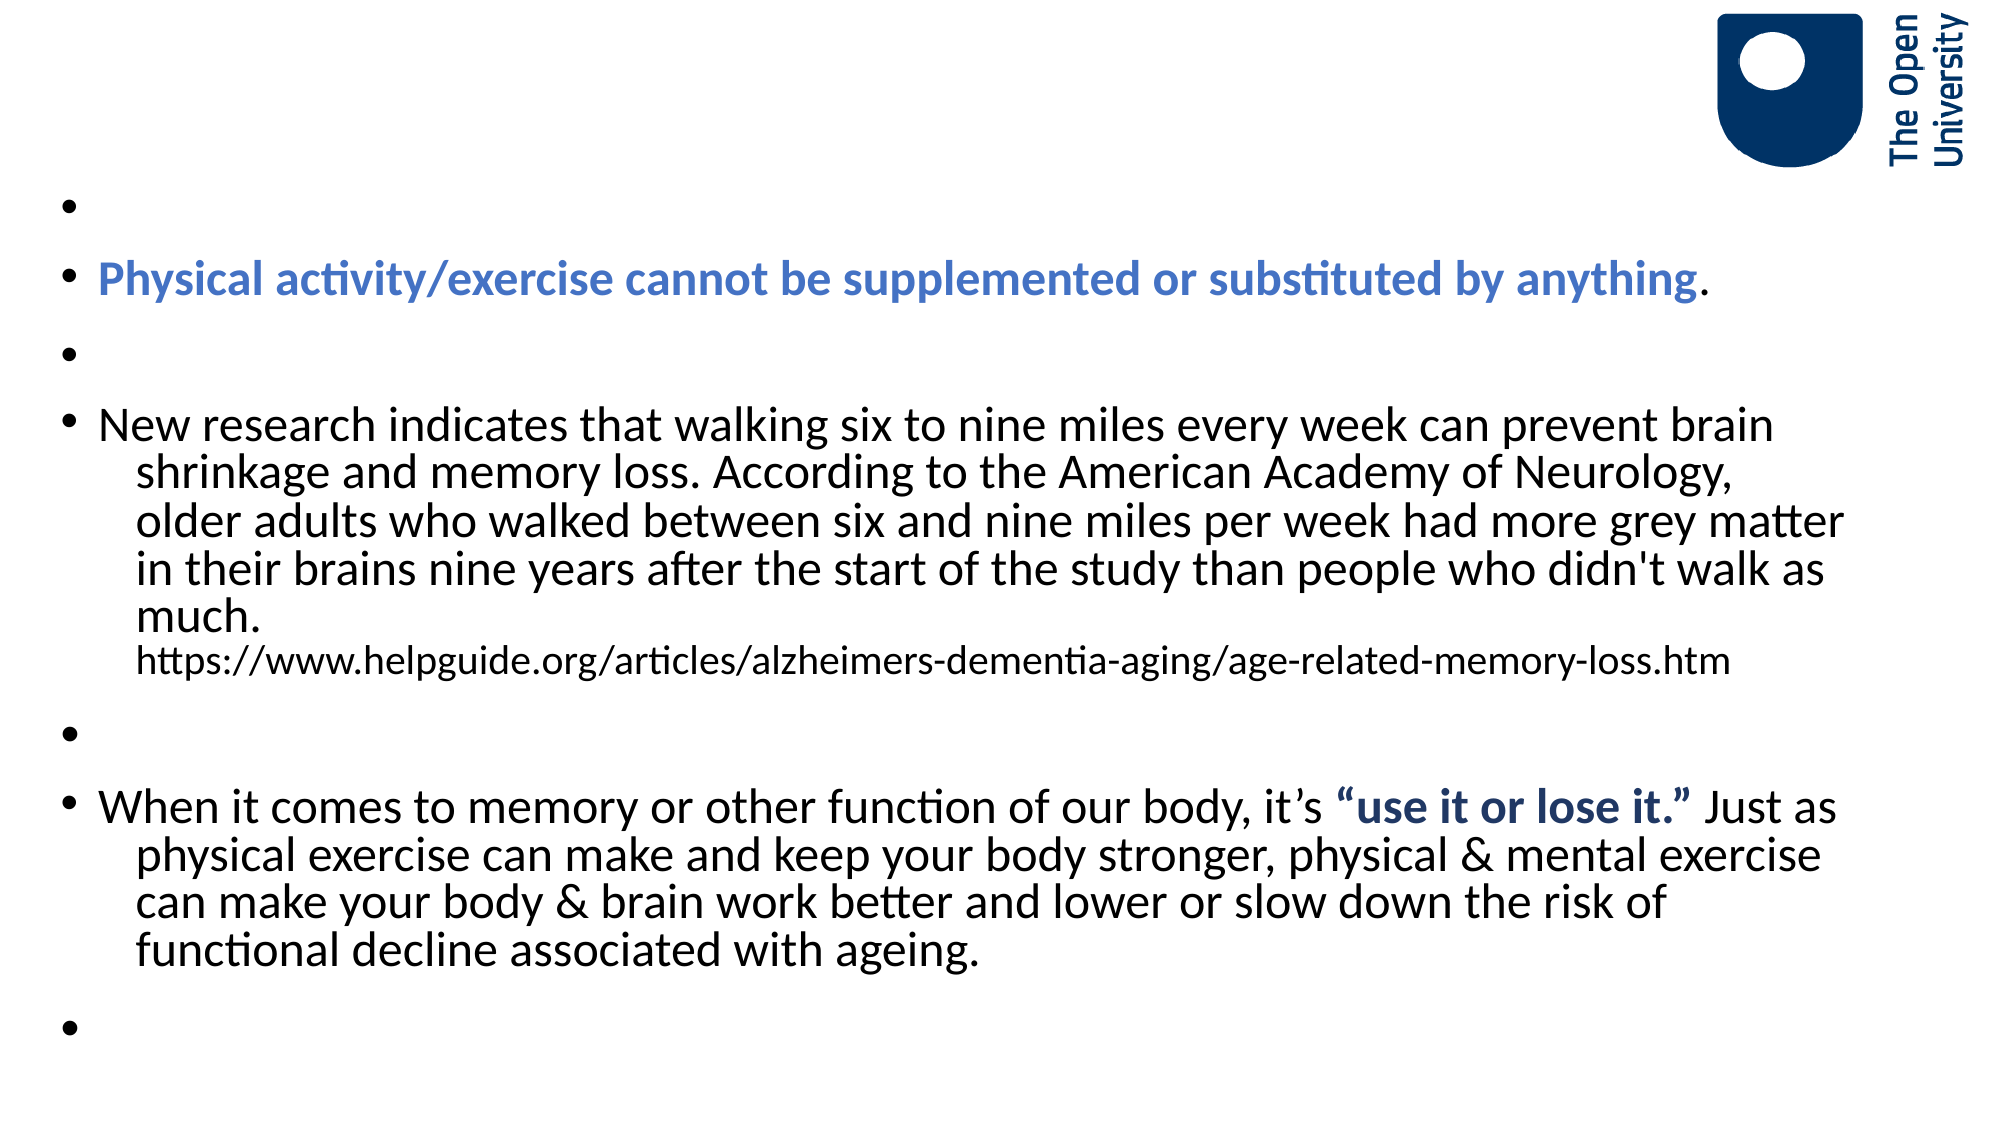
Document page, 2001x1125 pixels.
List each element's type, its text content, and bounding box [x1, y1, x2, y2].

picture [1716, 10, 1971, 170]
list Physical activity/exercise cannot be supplemented or substituted by anything. New research indicates that walking six to nine miles every week can prevent brain shrinkage and memory loss. According to the American Academy of Neurology, older adults who walked between six and nine miles per week had more grey matter in their brains nine years after the start of the study than people who didn't walk as much. https://www.helpguide.org/articles/alzheimers-dementia-aging/age-related-memory-loss.htm When it comes to memory or other function of our body, it’s “use it or lose it.” Just as physical exercise can make and keep your body stronger, physical & mental exercise can make your body & brain work better and lower or slow down the risk of functional decline associated with ageing. [45, 169, 1863, 1014]
